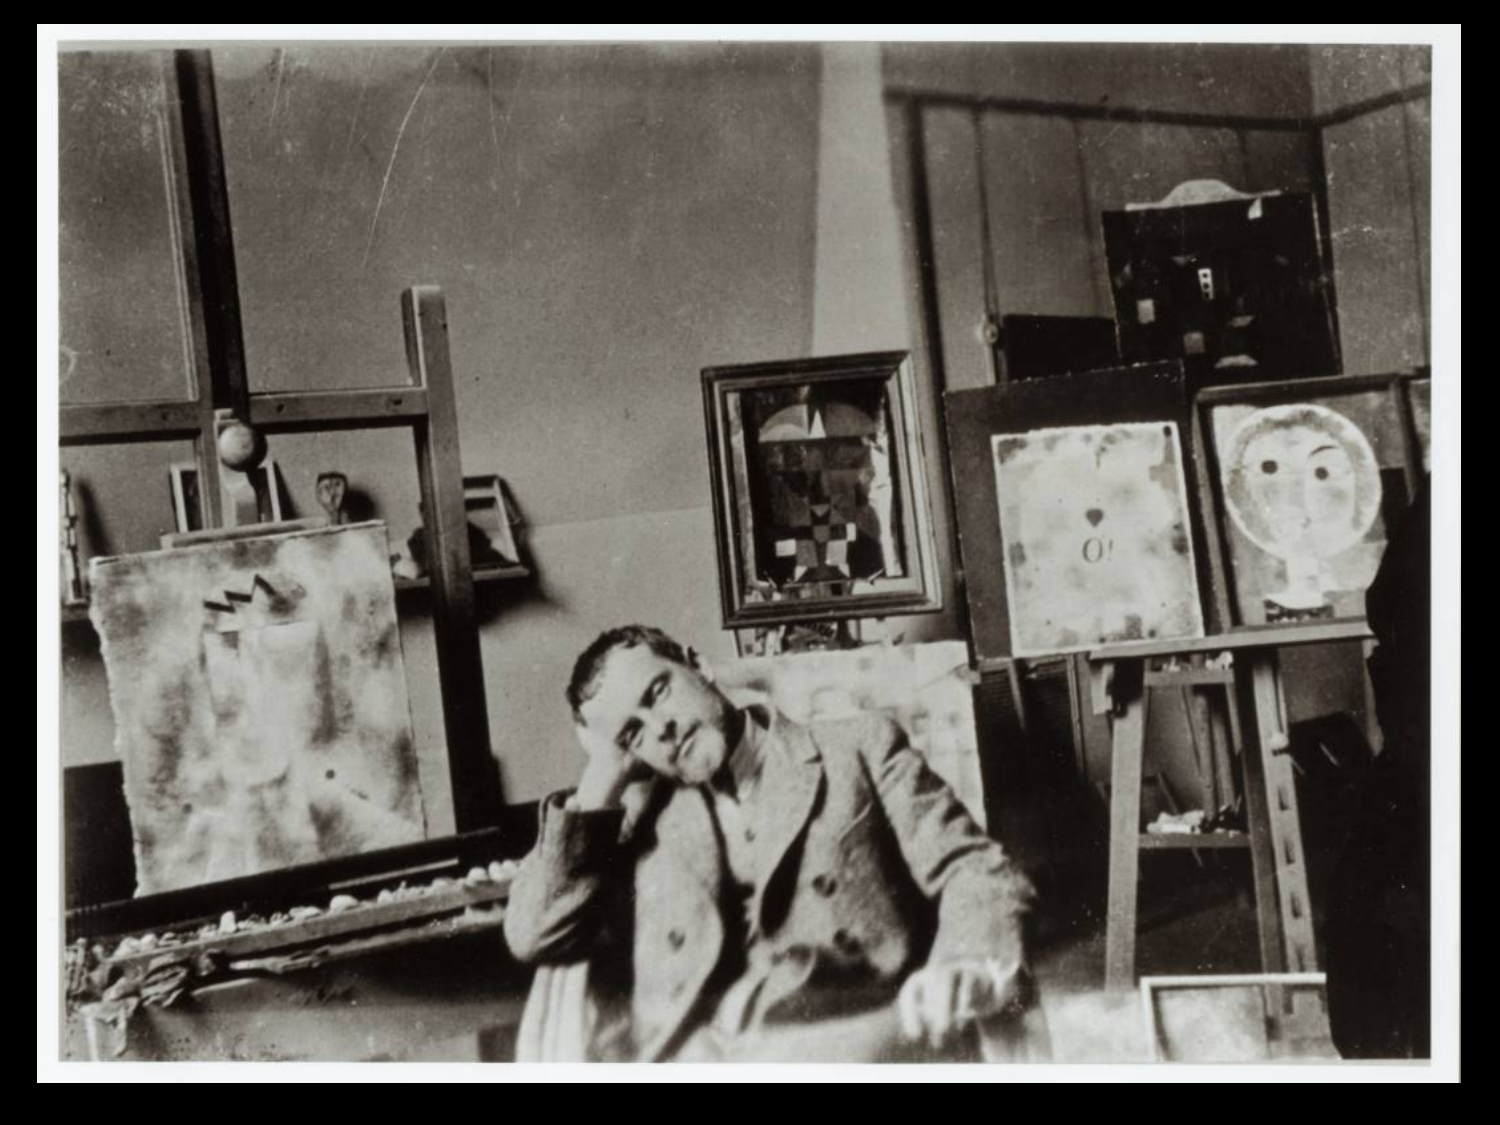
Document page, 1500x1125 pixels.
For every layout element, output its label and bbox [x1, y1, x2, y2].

picture [37, 24, 1461, 1083]
